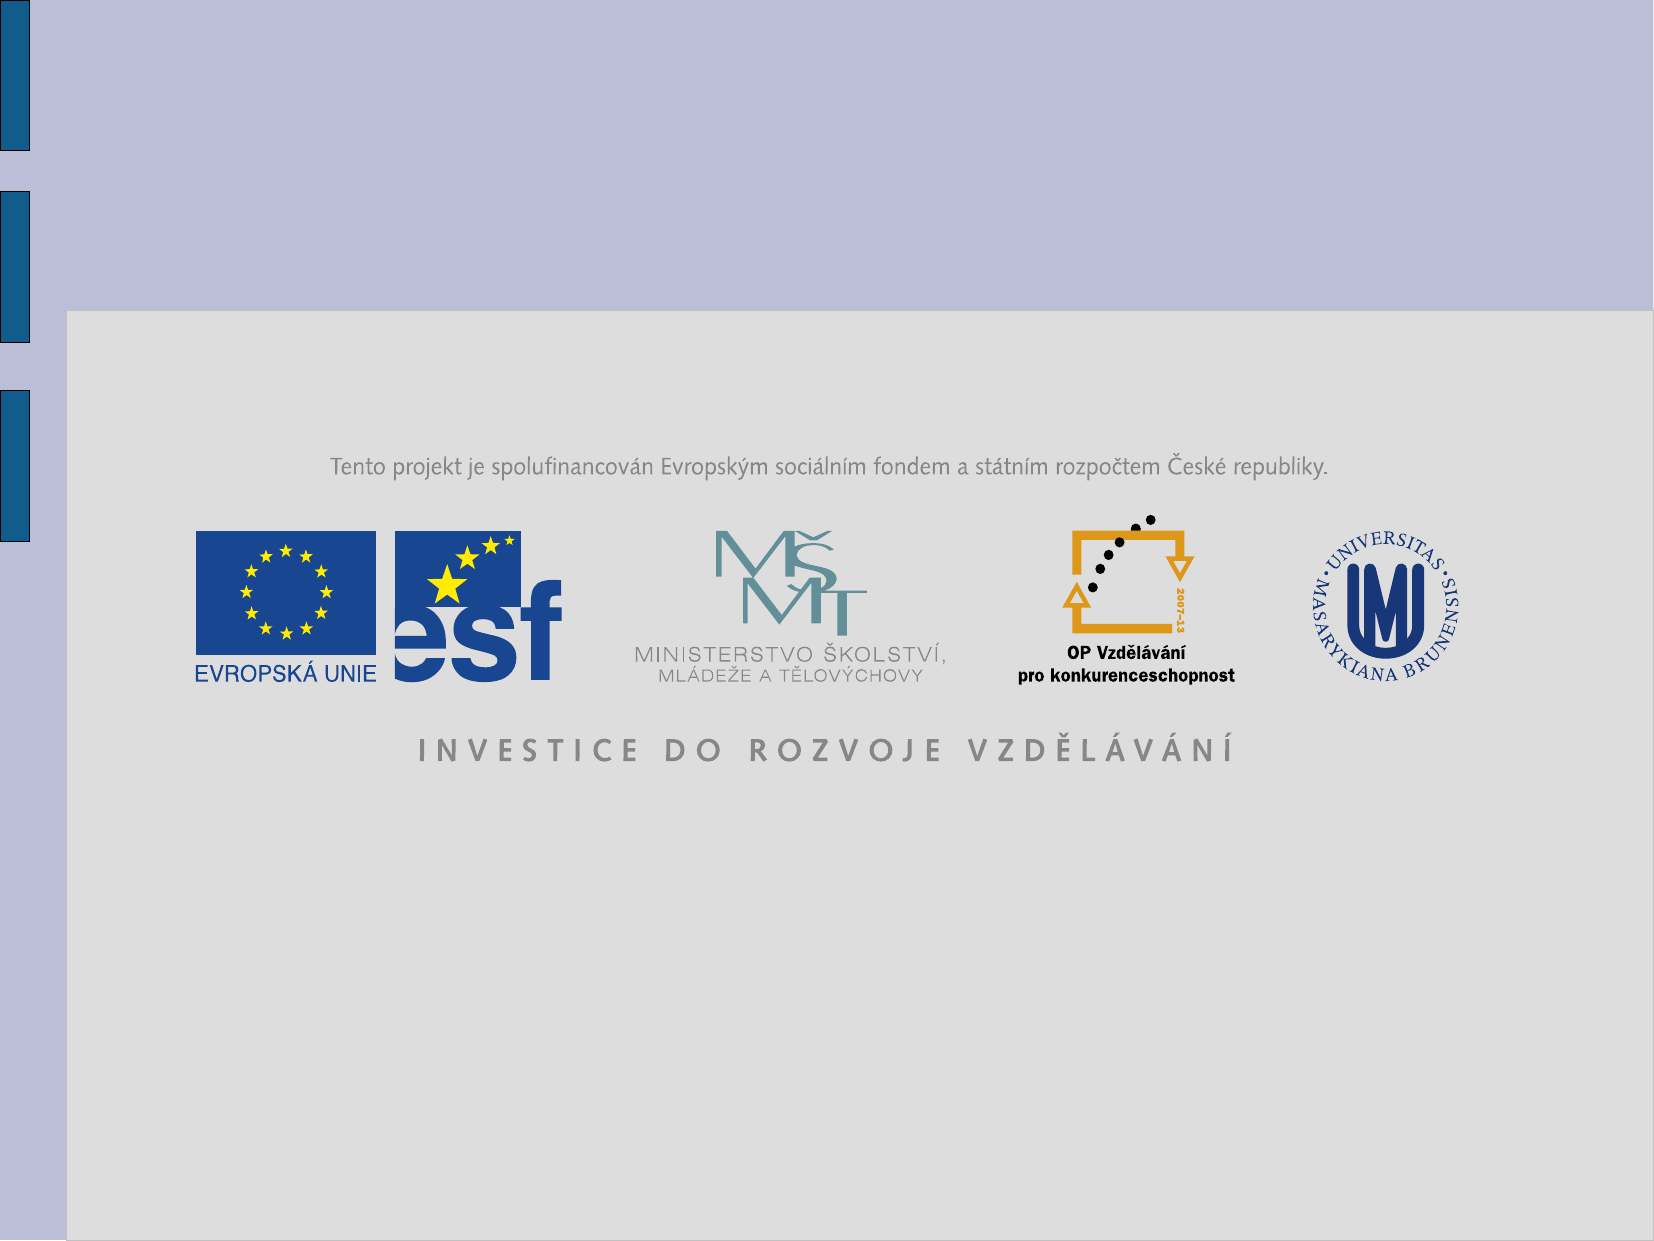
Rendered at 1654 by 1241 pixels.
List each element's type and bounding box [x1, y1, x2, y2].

picture [195, 452, 1459, 762]
